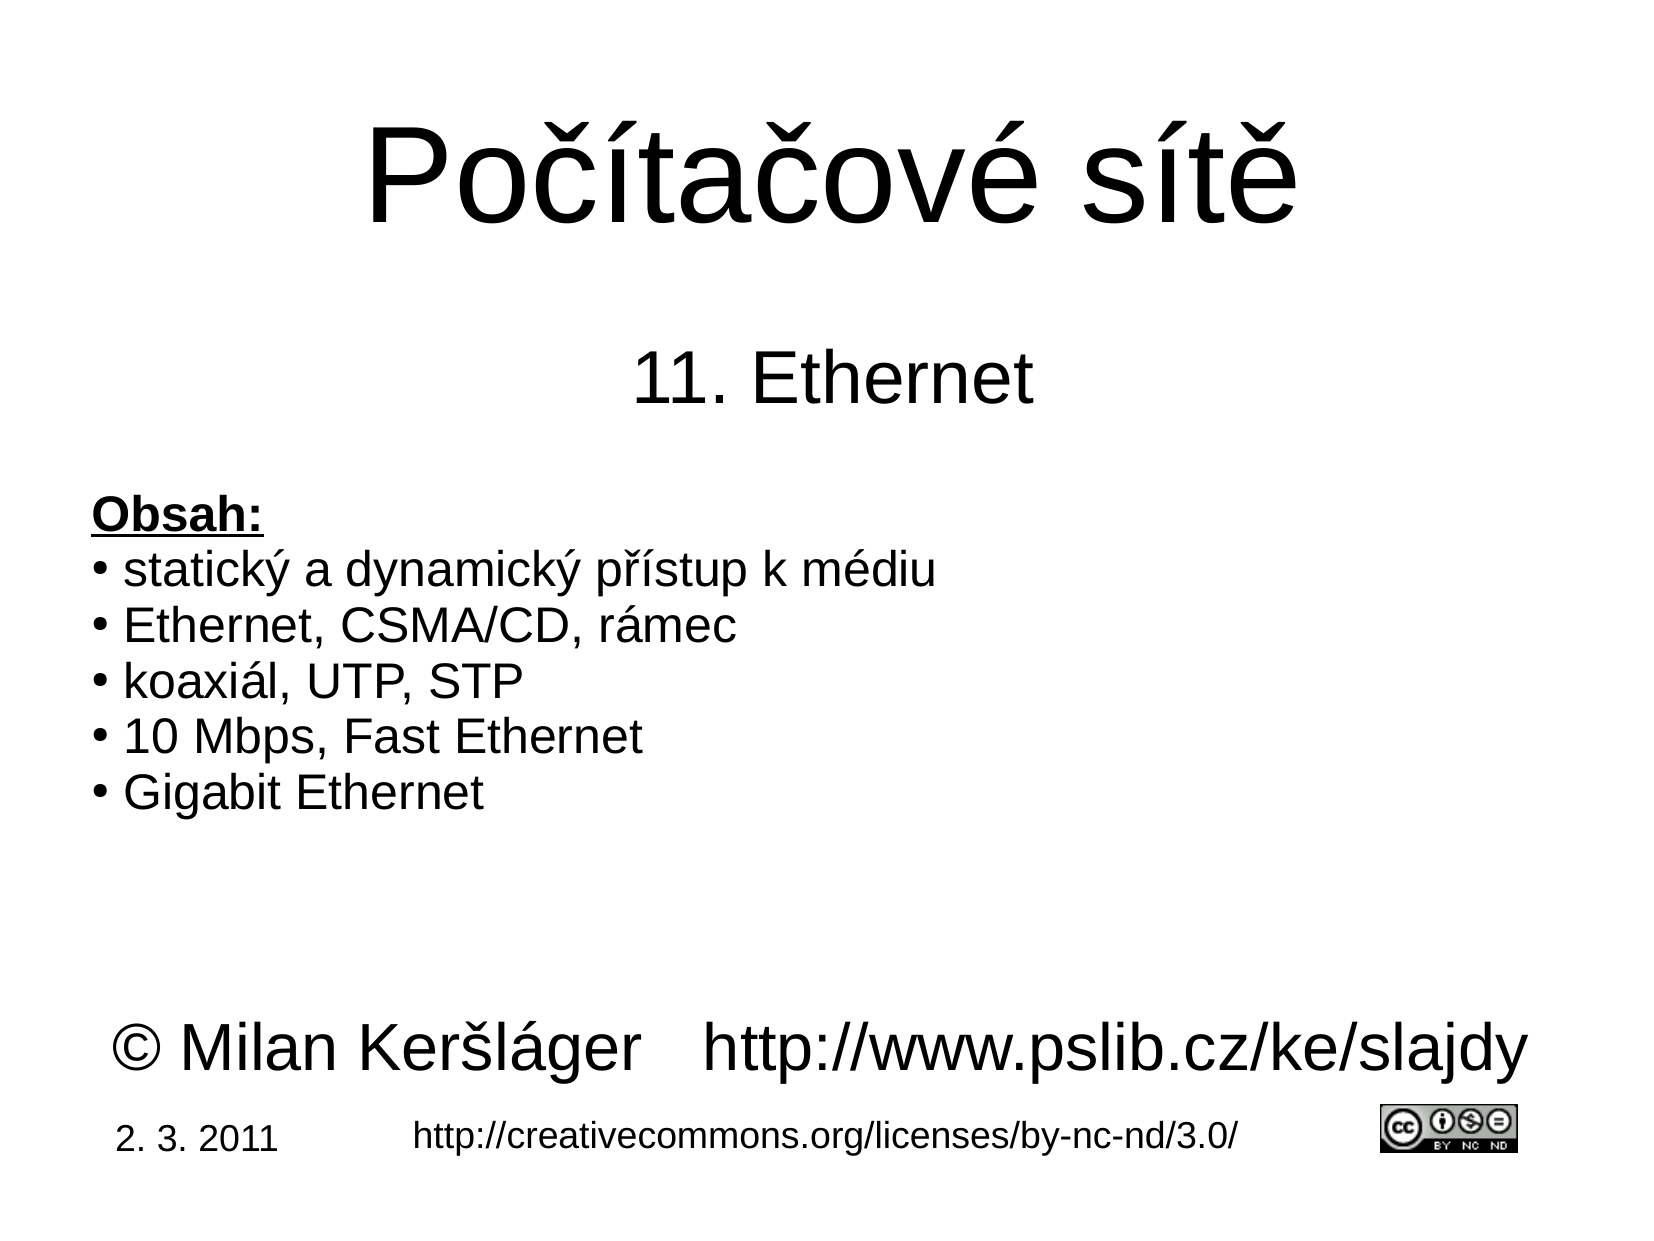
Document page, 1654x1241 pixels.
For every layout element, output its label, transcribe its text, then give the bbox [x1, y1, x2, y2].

list © Milan Keršláger http://www.pslib.cz/ke/slajdy [76, 1009, 1565, 1087]
text_box Obsah: statický a dynamický přístup k médiu Ethernet, CSMA/CD, rámec koaxiál, UTP, STP 10 Mbps, Fast Ethernet Gigabit Ethernet [76, 478, 1583, 828]
text_box 2.3.2011 [100, 1110, 337, 1168]
text_box http://creativecommons.org/licenses/by-nc-nd/3.0/ [339, 1107, 1313, 1165]
picture [1380, 1104, 1518, 1153]
title Počítačové sítě 11. Ethernet [88, 56, 1577, 461]
